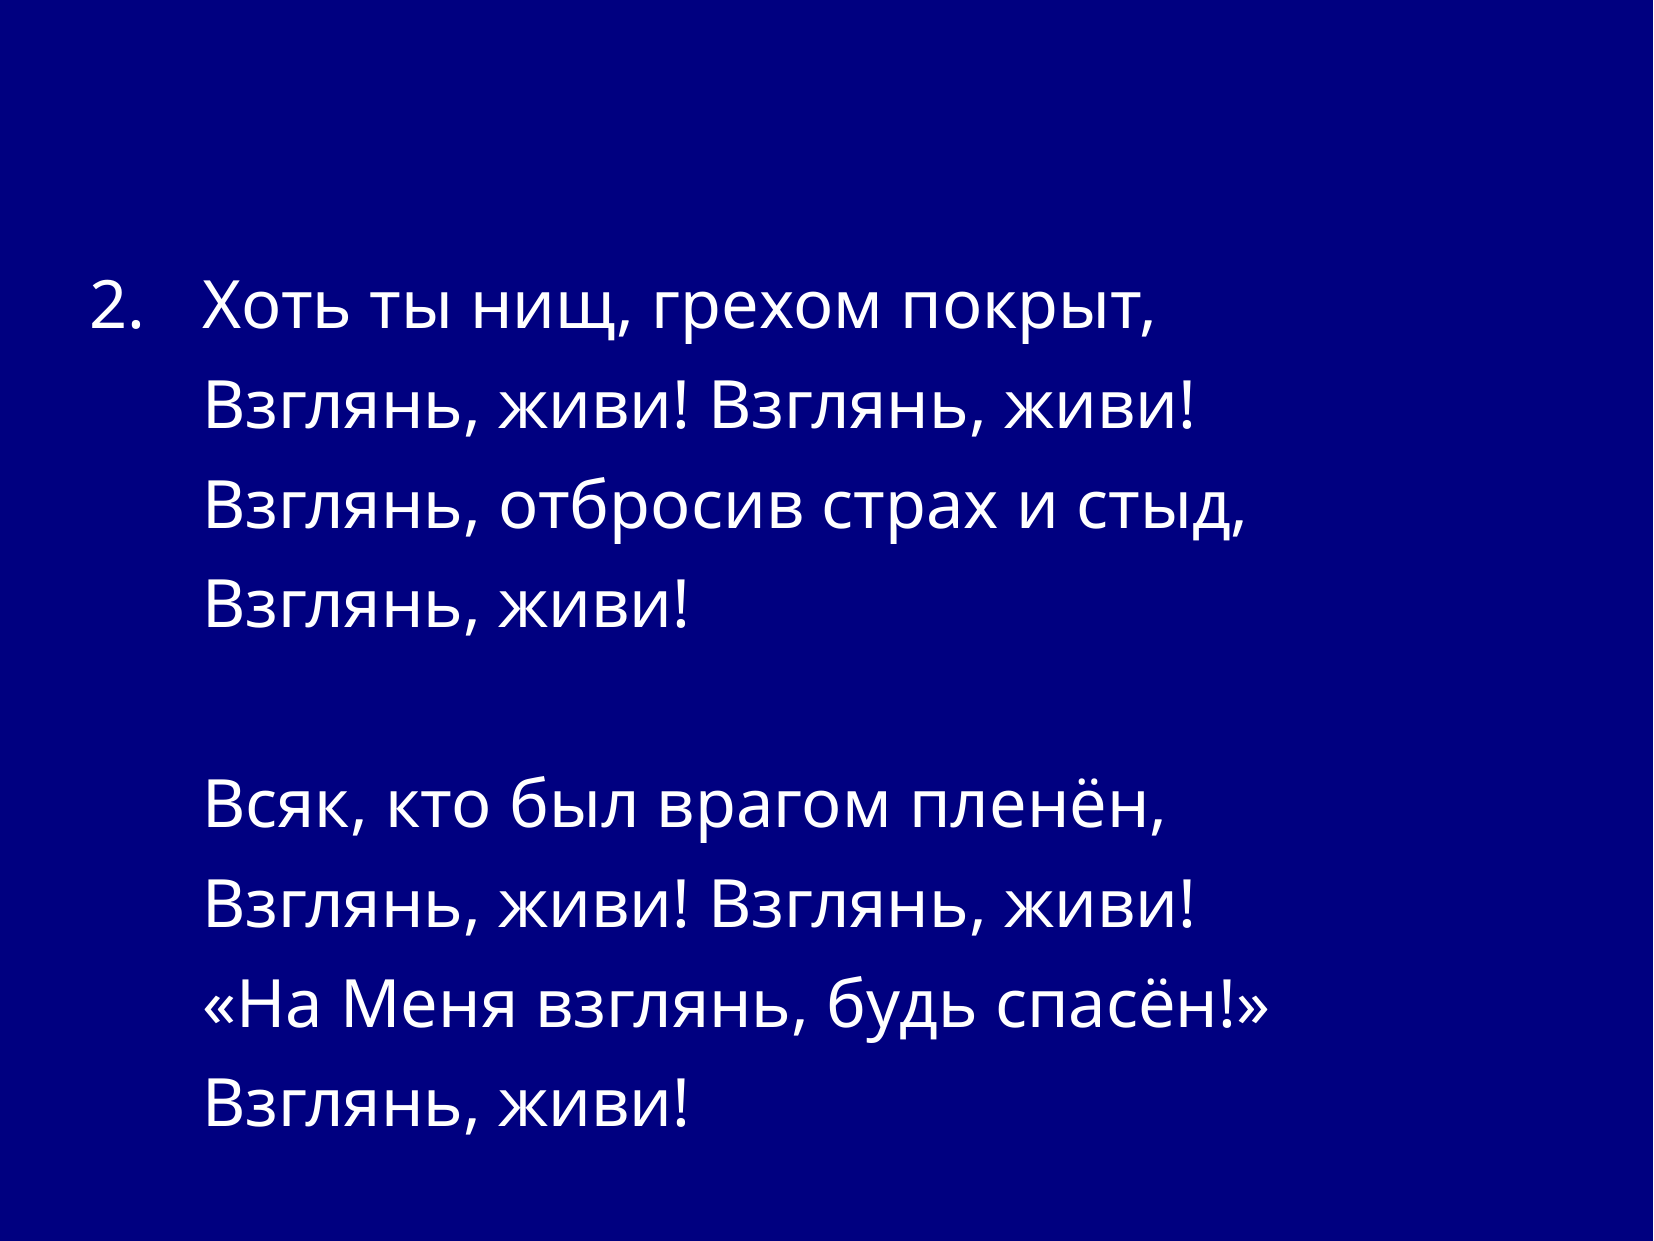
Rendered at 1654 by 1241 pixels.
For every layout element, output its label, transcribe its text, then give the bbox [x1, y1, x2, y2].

text_box 2. Хоть ты нищ, грехом покрыт, Взглянь, живи! Взглянь, живи! Взглянь, отбросив страх и стыд, Взглянь, живи! Всяк, кто был врагом пленён, Взглянь, живи! Взглянь, живи! «На Меня взглянь, будь спасён!» Взглянь, живи! [75, 150, 1576, 1163]
